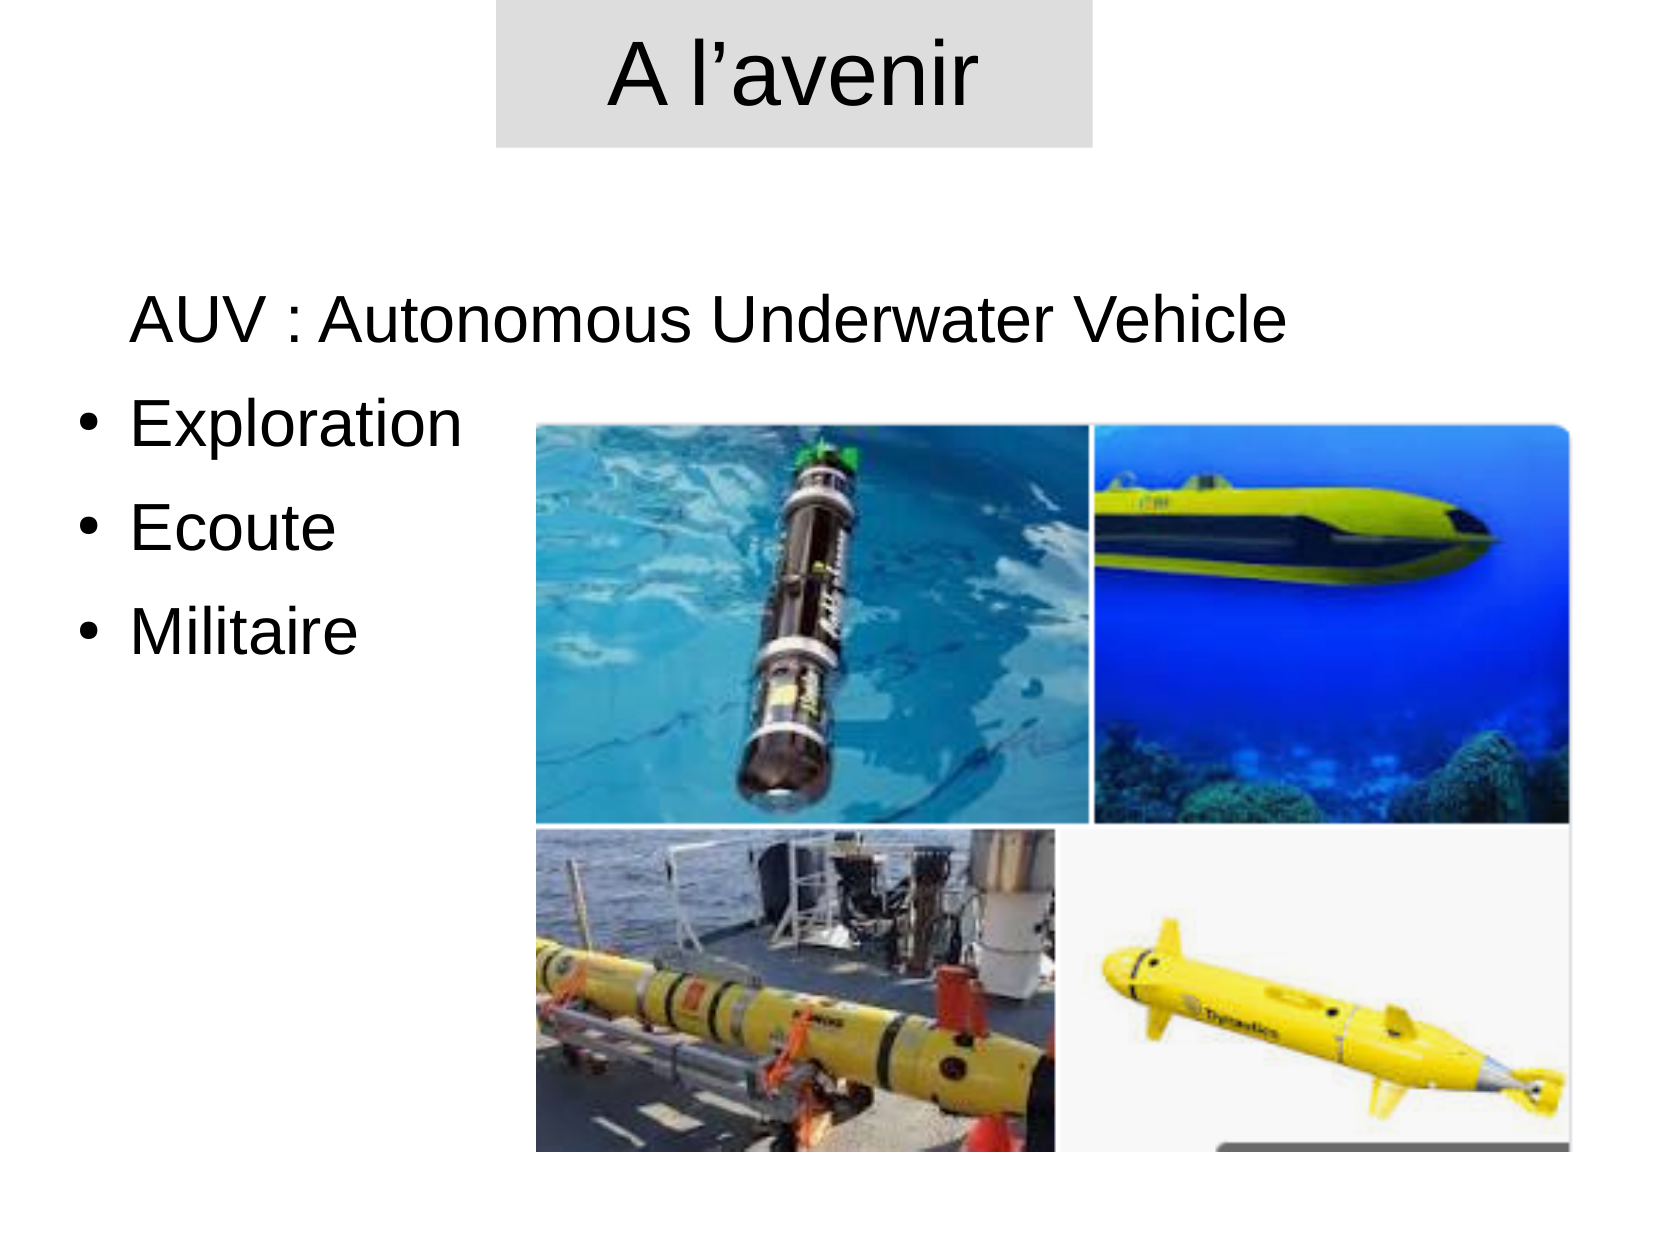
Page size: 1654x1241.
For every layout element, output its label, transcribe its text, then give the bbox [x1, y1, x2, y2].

picture [536, 415, 1587, 1152]
title A l’avenir [496, 0, 1093, 148]
list AUV : Autonomous Underwater Vehicle Exploration Ecoute Militaire [59, 281, 1472, 1063]
